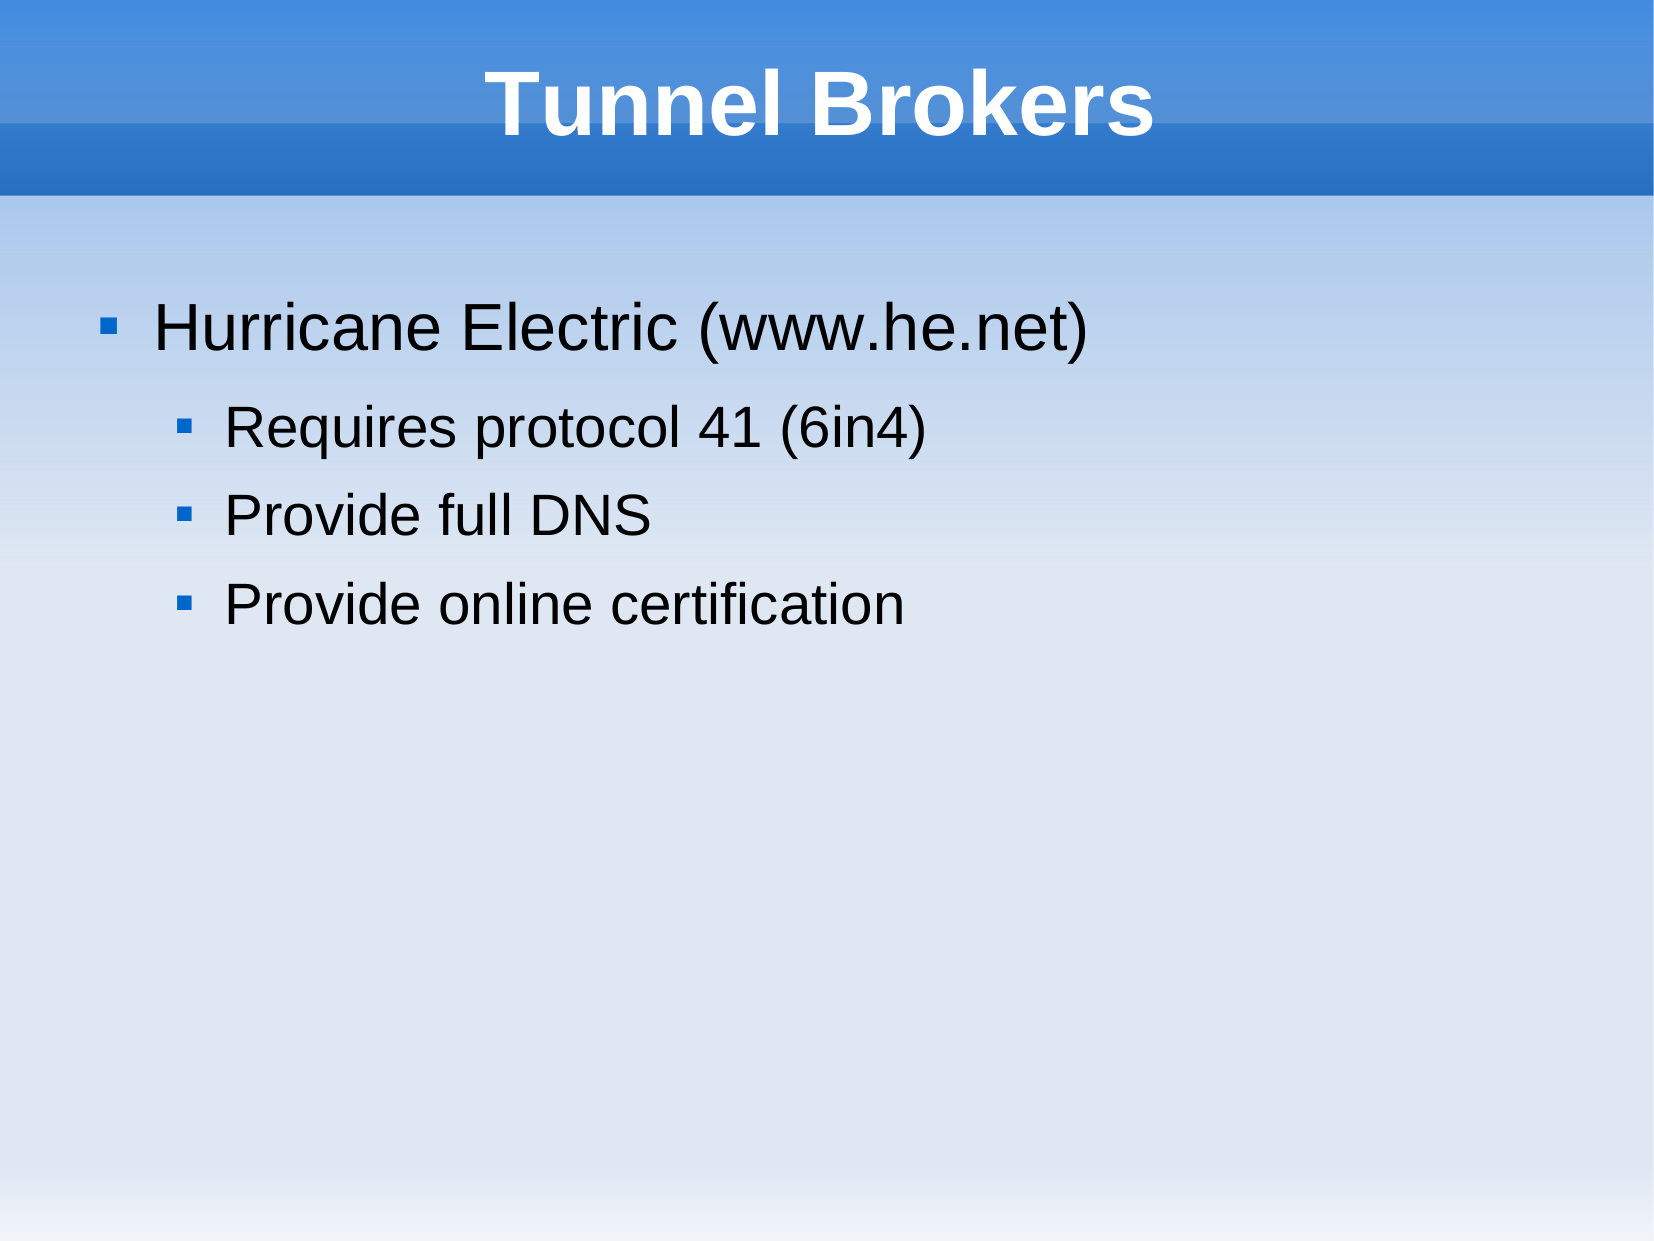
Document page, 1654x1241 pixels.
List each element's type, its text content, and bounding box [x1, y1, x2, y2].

list Hurricane Electric (www.he.net) Requires protocol 41 (6in4) Provide full DNS Provide online certification [82, 290, 1571, 1094]
title Tunnel Brokers [76, 0, 1565, 208]
picture [0, 0, 1654, 1241]
